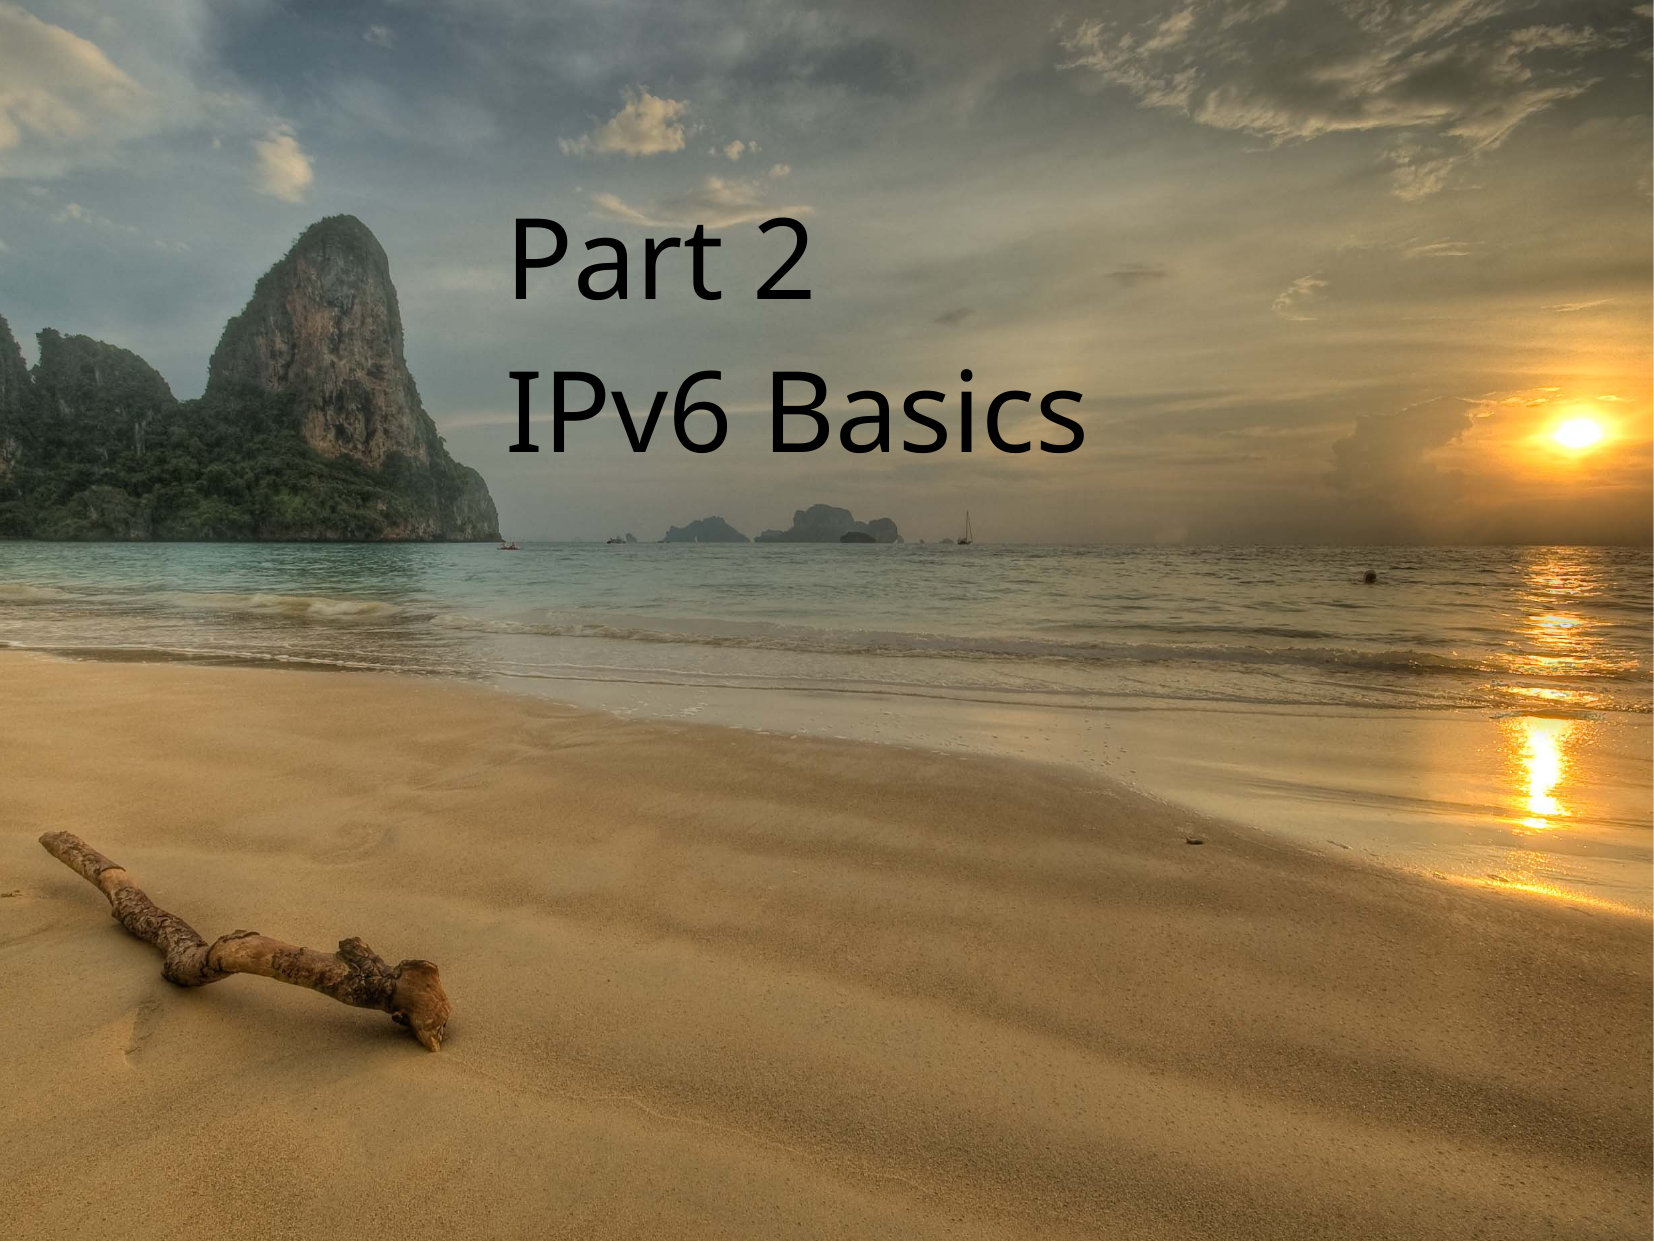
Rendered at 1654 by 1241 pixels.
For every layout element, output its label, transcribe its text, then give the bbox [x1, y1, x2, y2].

picture [0, 0, 1654, 1241]
title Part 2 IPv6 Basics [505, 0, 1592, 665]
